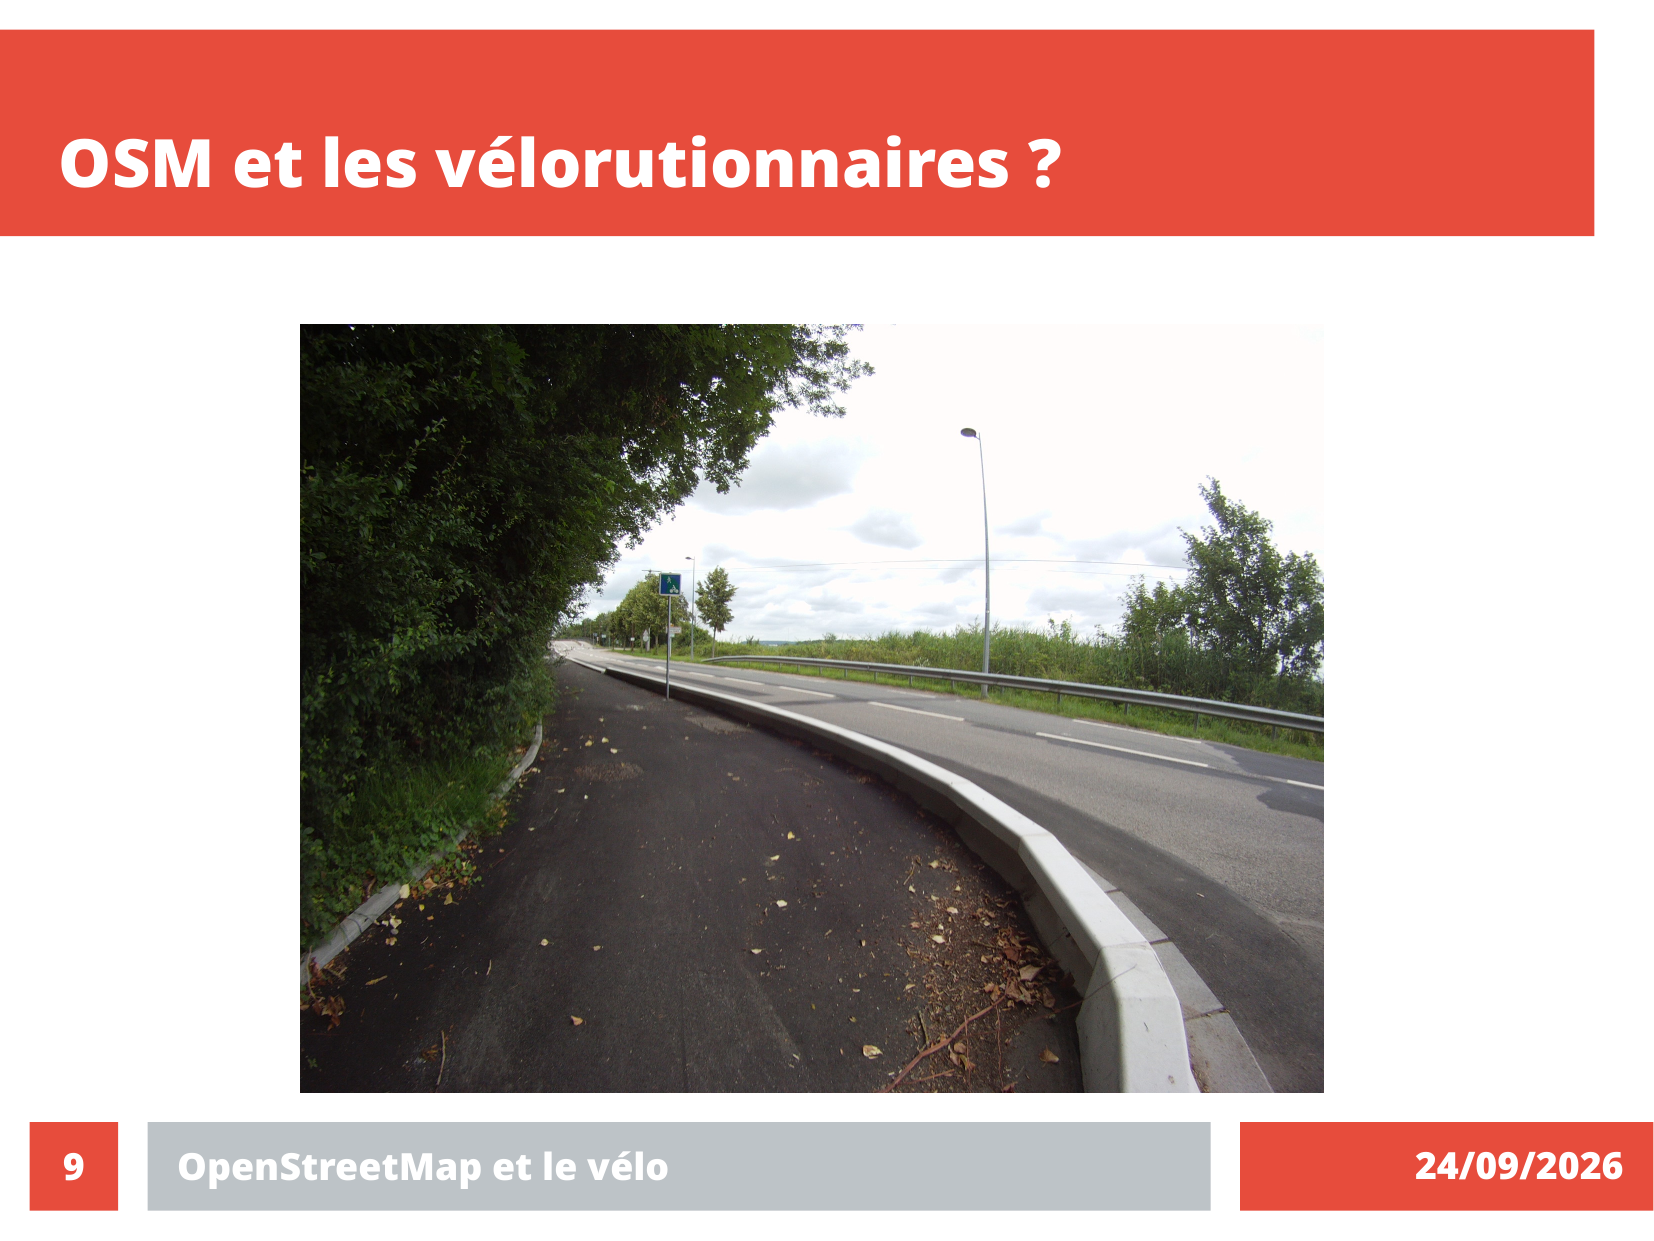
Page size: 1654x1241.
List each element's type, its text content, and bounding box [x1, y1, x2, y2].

picture [300, 324, 1324, 1093]
title OSM et les vélorutionnaires ? [59, 59, 1595, 207]
